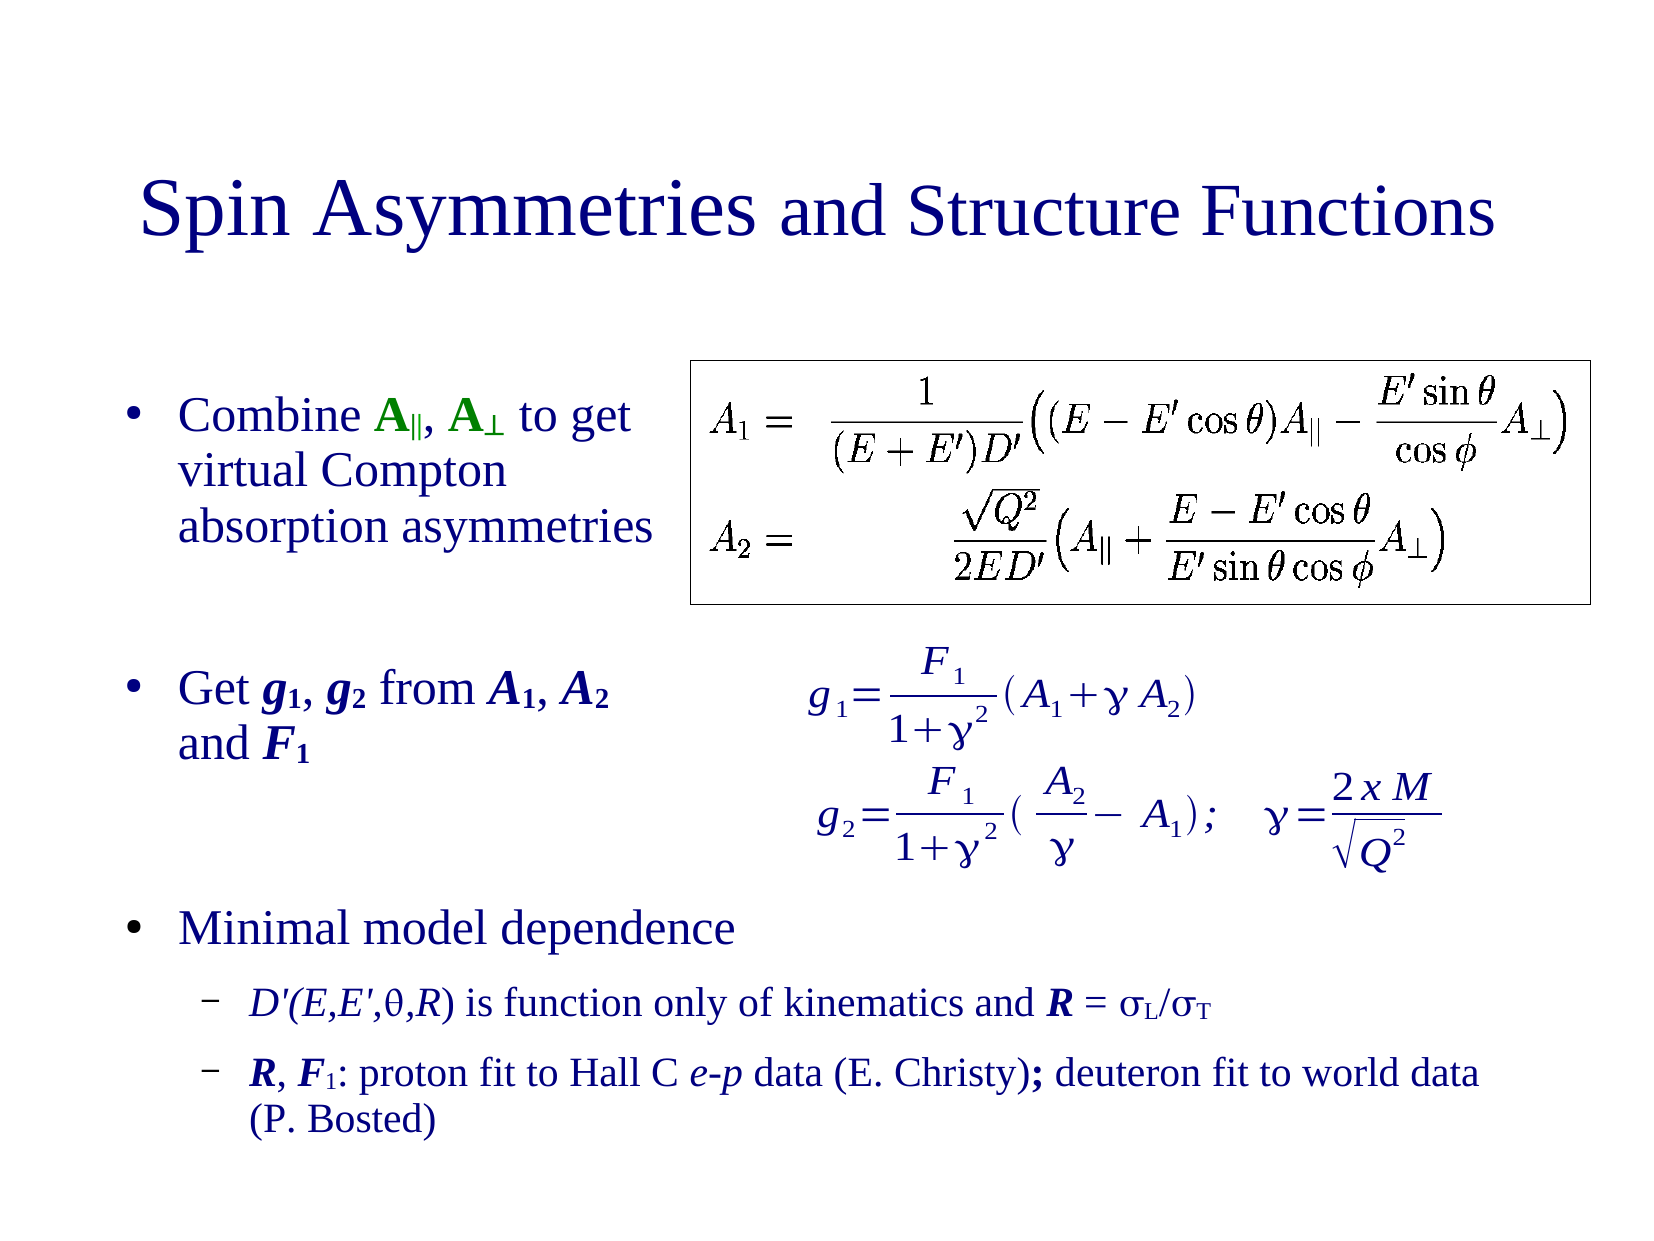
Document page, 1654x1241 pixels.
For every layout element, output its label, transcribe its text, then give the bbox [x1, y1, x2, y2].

list Combine A||, A⊥ to get virtual Compton absorption asymmetries Get g1, g2 from A1, A2 and F1 [107, 386, 676, 944]
title Spin Asymmetries and Structure Functions [121, 103, 1533, 311]
picture [690, 359, 1591, 605]
chart [794, 637, 1463, 878]
text_box Minimal model dependence D'(E,E',,R) is function only of kinematics and R = L/T R, F1: proton fit to Hall C e-p data (E. Christy); deuteron fit to world data (P. Bosted) [107, 900, 1538, 1185]
